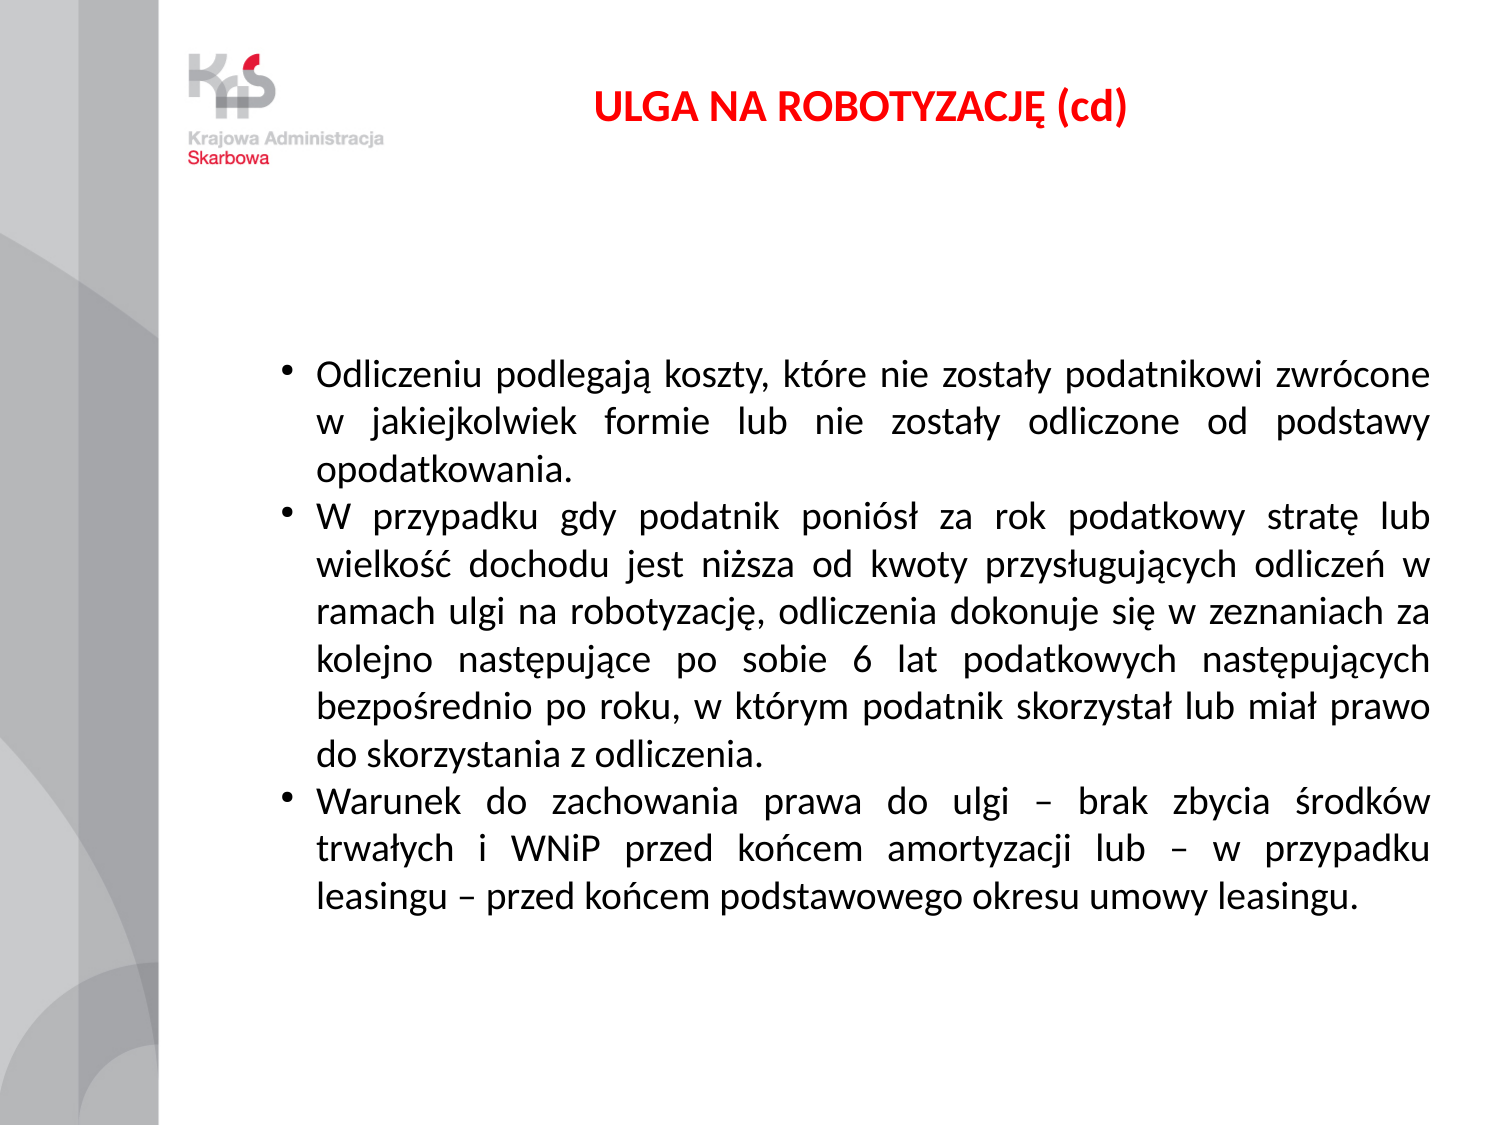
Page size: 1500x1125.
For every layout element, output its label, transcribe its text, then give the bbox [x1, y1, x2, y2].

picture [0, 0, 1500, 1125]
text_box Odliczeniu podlegają koszty, które nie zostały podatnikowi zwrócone w jakiejkolwiek formie lub nie zostały odliczone od podstawy opodatkowania. W przypadku gdy podatnik poniósł za rok podatkowy stratę lub wielkość dochodu jest niższa od kwoty przysługujących odliczeń w ramach ulgi na robotyzację, odliczenia dokonuje się w zeznaniach za kolejno następujące po sobie 6 lat podatkowych następujących bezpośrednio po roku, w którym podatnik skorzystał lub miał prawo do skorzystania z odliczenia. Warunek do zachowania prawa do ulgi – brak zbycia środków trwałych i WNiP przed końcem amortyzacji lub – w przypadku leasingu – przed końcem podstawowego okresu umowy leasingu. [265, 295, 1447, 970]
title ULGA NA ROBOTYZACJĘ (cd) [364, 45, 1359, 162]
